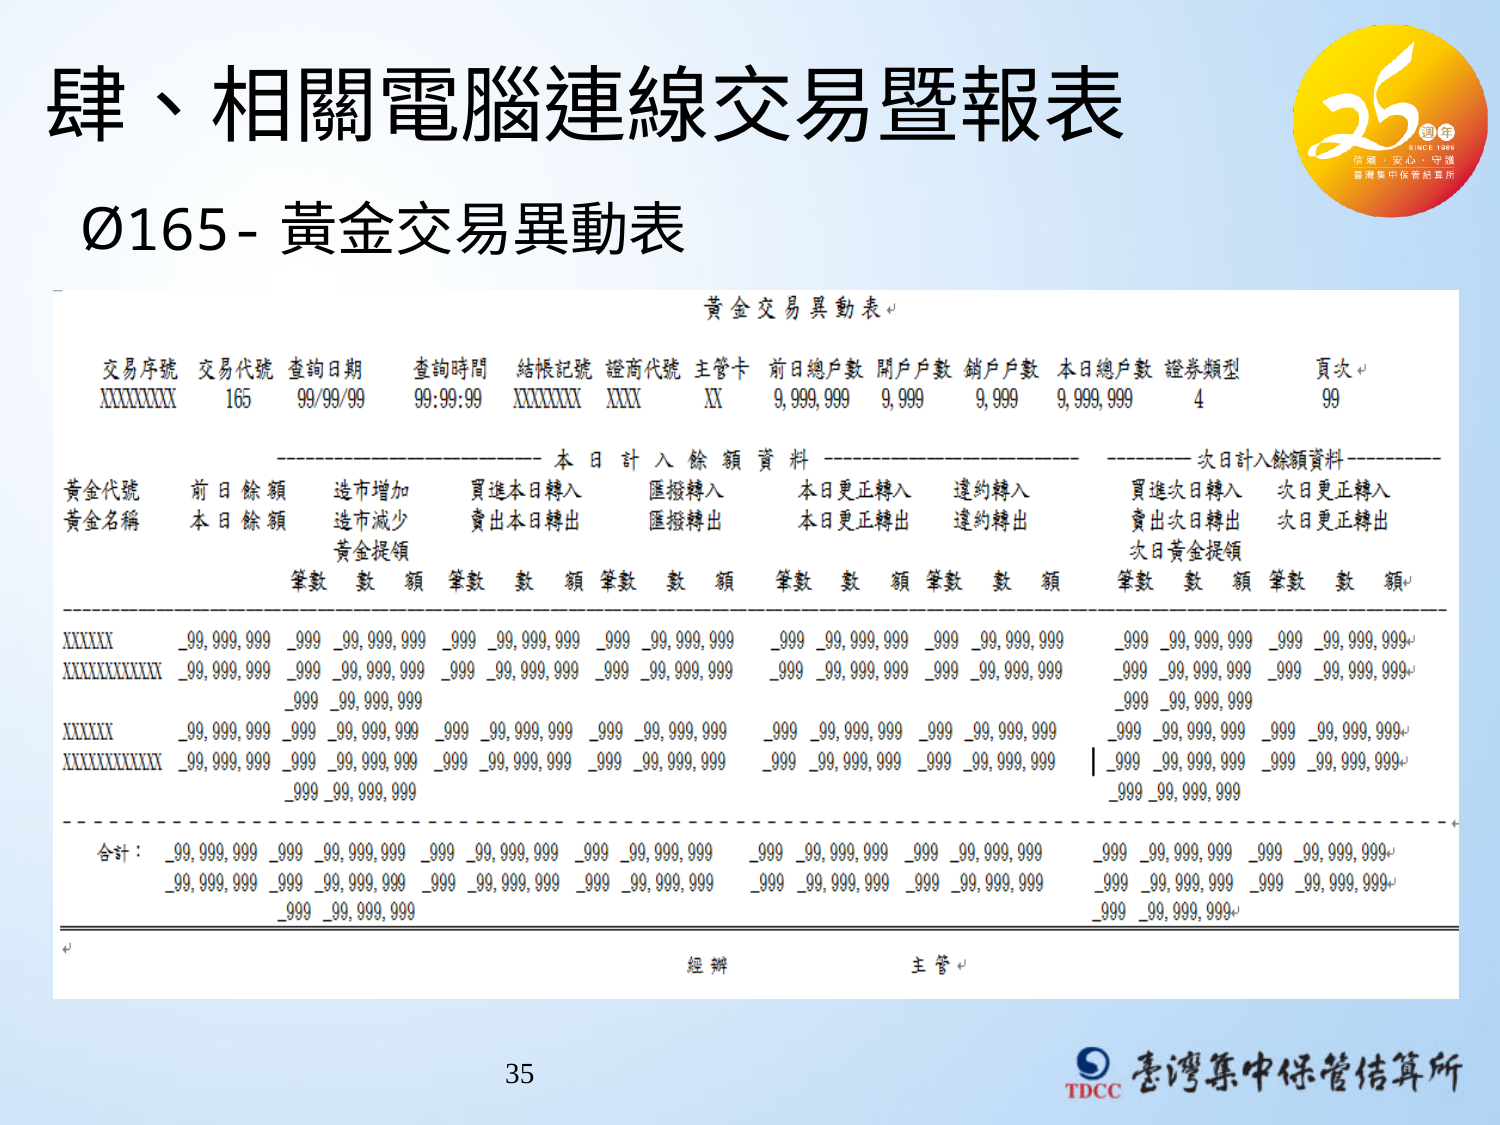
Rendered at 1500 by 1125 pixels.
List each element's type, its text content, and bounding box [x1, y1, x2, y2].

text_box 165-黃金交易異動表 [64, 184, 869, 270]
picture [53, 290, 1459, 999]
title 肆、相關電腦連線交易暨報表 [29, 45, 1426, 173]
text_box [490, 1046, 841, 1125]
